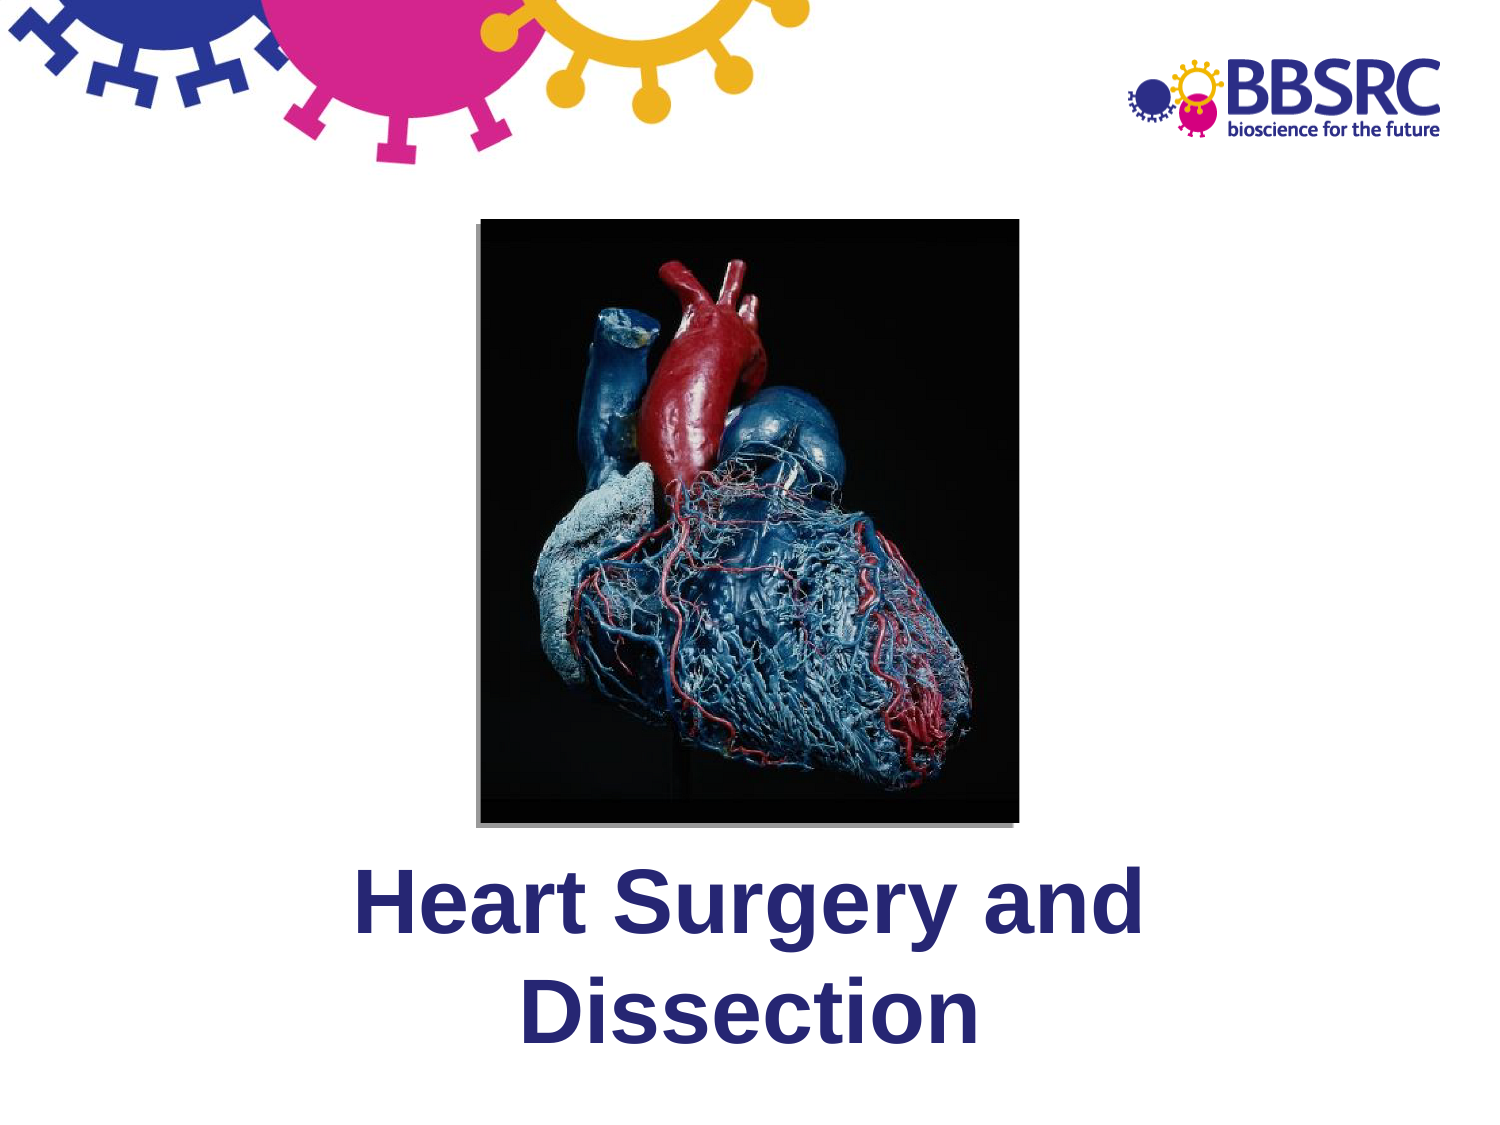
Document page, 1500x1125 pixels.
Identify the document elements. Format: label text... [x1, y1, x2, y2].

picture [480, 219, 1020, 823]
title Heart Surgery and Dissection [112, 834, 1388, 976]
